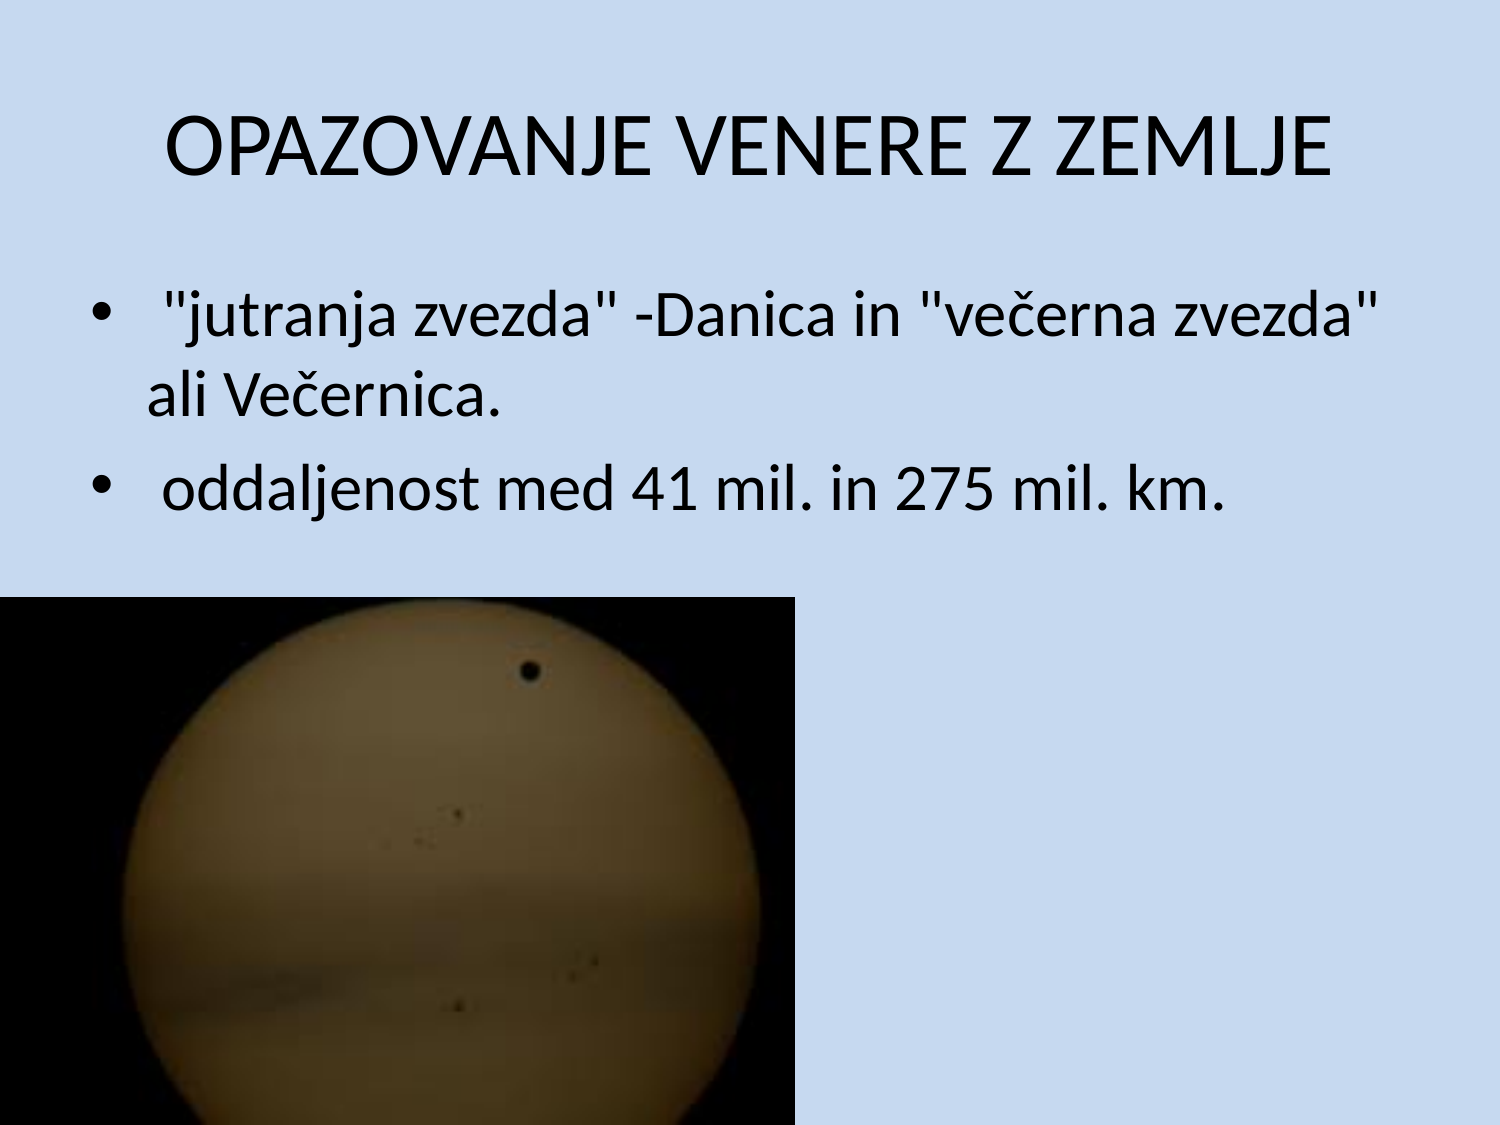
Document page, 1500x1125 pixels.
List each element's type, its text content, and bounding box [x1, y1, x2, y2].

title OPAZOVANJE VENERE Z ZEMLJE [75, 45, 1425, 233]
picture [0, 597, 795, 1125]
list "jutranja zvezda" -Danica in "večerna zvezda" ali Večernica. oddaljenost med 41 mil. in 275 mil. km. [75, 262, 1425, 1005]
